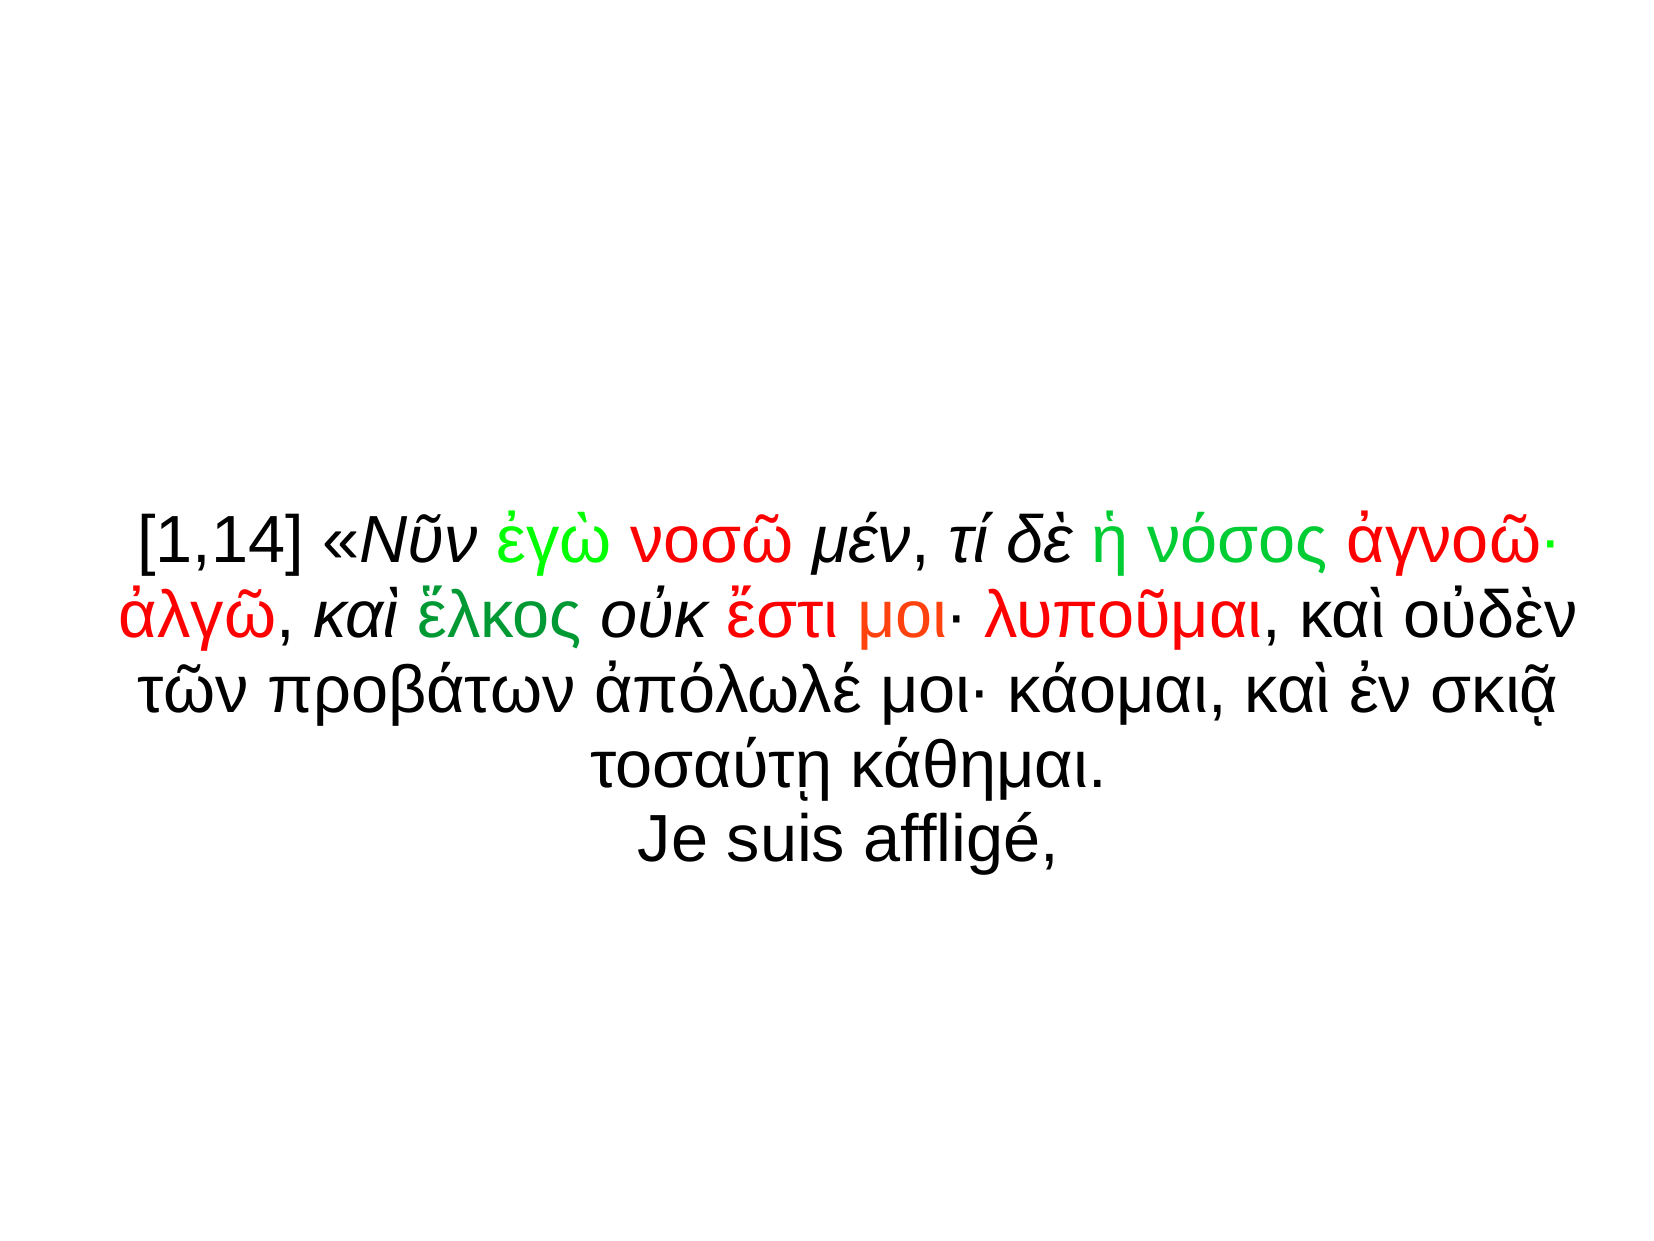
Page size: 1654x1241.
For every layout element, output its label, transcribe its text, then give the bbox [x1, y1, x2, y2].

table_header [836, 45, 1593, 397]
table_header [81, 45, 836, 397]
subtitle [1,14] «Νῦν ἐγὼ νοσῶ μέν, τί δὲ ἡ νόσος ἀγνοῶ· ἀλγῶ, καὶ ἕλκος οὐκ ἔστι μοι· λυποῦμαι, καὶ οὐδὲν τῶν προβάτων ἀπόλωλέ μοι· κάομαι, καὶ ἐν σκιᾷ τοσαύτῃ κάθημαι. Je suis affligé, [104, 502, 1593, 1241]
